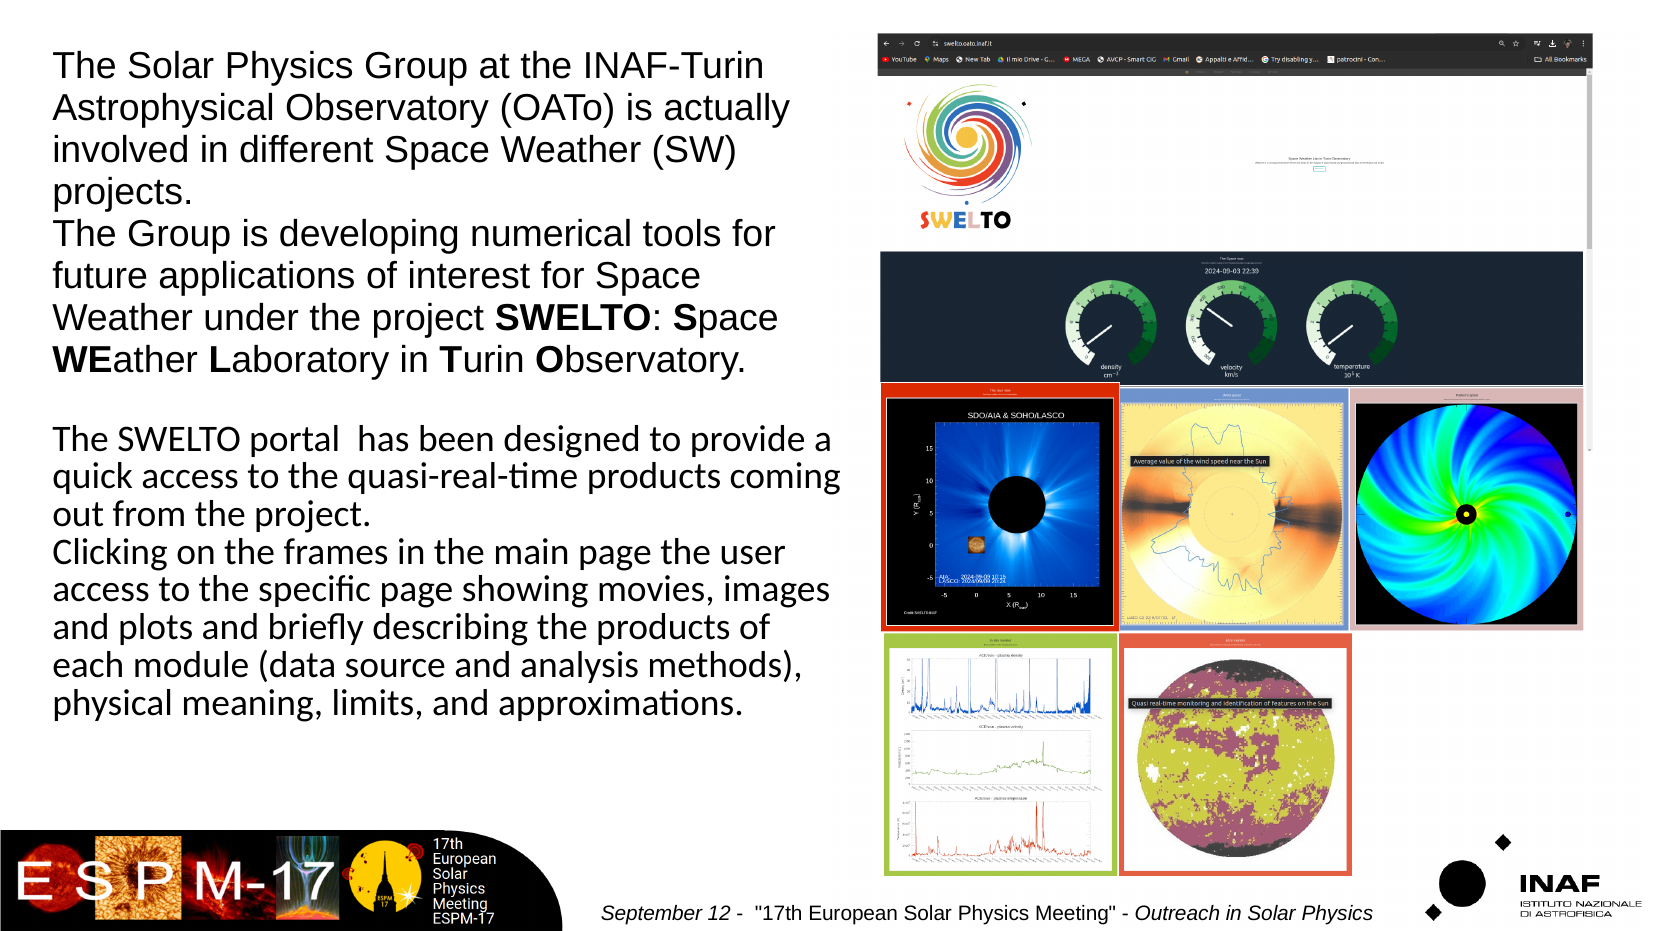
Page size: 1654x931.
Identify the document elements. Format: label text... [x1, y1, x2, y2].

picture [0, 830, 563, 931]
picture [825, 25, 1654, 931]
text_box September 12 - "17th European Solar Physics Meeting" - Outreach in Solar Physics [586, 894, 1355, 931]
text_box The Solar Physics Group at the INAF-Turin Astrophysical Observatory (OATo) is actually involved in different Space Weather (SW) projects. The Group is developing numerical tools for future applications of interest for Space Weather under the project SWELTO: Space WEather Laboratory in Turin Observatory. The SWELTO portal has been designed to provide a quick access to the quasi-real-time products coming out from the project. Clicking on the frames in the main page the user access to the specific page showing movies, images and plots and briefly describing the products of each module (data source and analysis methods), physical meaning, limits, and approximations. [37, 37, 863, 770]
